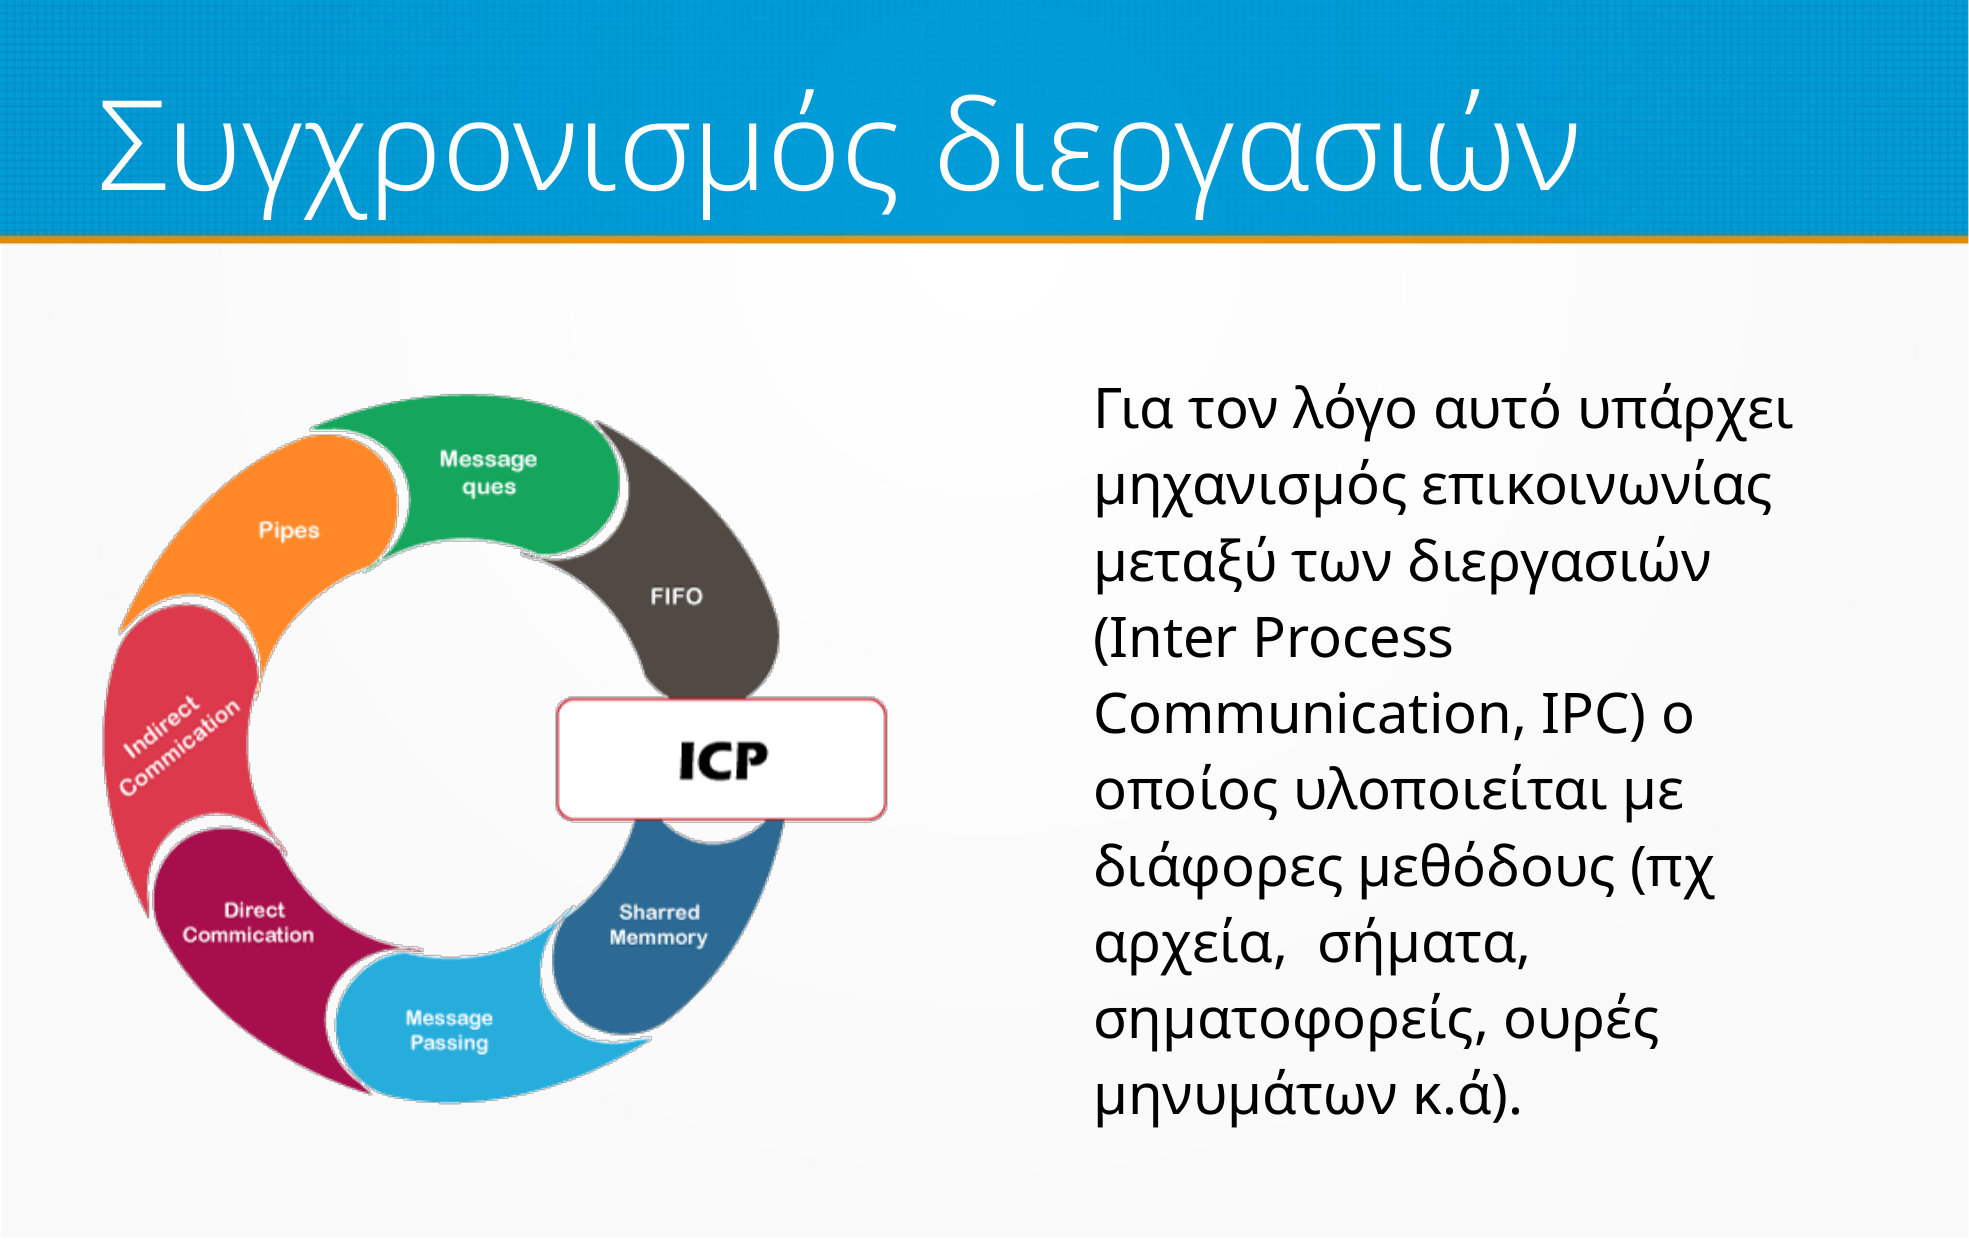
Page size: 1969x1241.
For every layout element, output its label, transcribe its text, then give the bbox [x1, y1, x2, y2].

list Για τον λόγο αυτό υπάρχει μηχανισμός επικοινωνίας μεταξύ των διεργασιών (Inter Process Communication, IPC) o οποίος υλοποιείται με διάφορες μεθόδους (πχ αρχεία, σήματα, σηματοφορείς, ουρές μηνυμάτων κ.ά). [1033, 368, 1867, 1134]
picture [0, 233, 1969, 1241]
title Συγχρονισμός διεργασιών [98, 19, 1870, 227]
